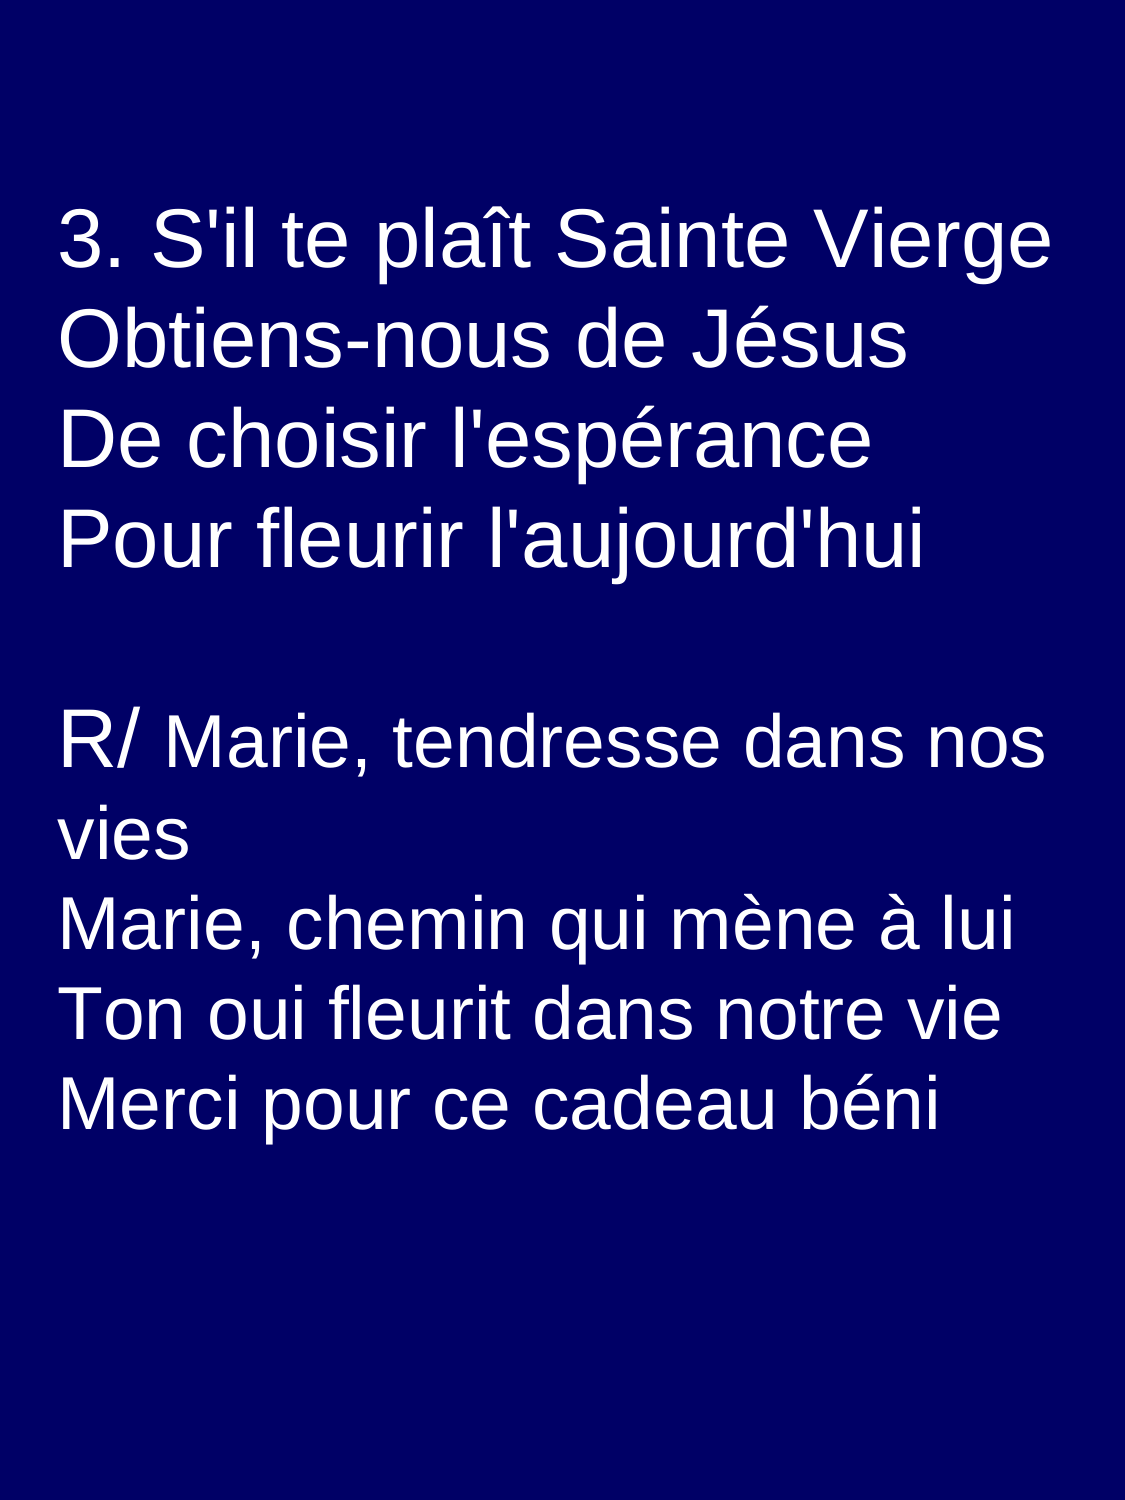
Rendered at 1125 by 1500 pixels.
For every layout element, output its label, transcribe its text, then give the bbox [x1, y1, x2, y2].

text_box 3. S'il te plaît Sainte Vierge Obtiens-nous de Jésus De choisir l'espérance Pour fleurir l'aujourd'hui R/ Marie, tendresse dans nos vies Marie, chemin qui mène à lui Ton oui fleurit dans notre vie Merci pour ce cadeau béni [42, 76, 1106, 1453]
